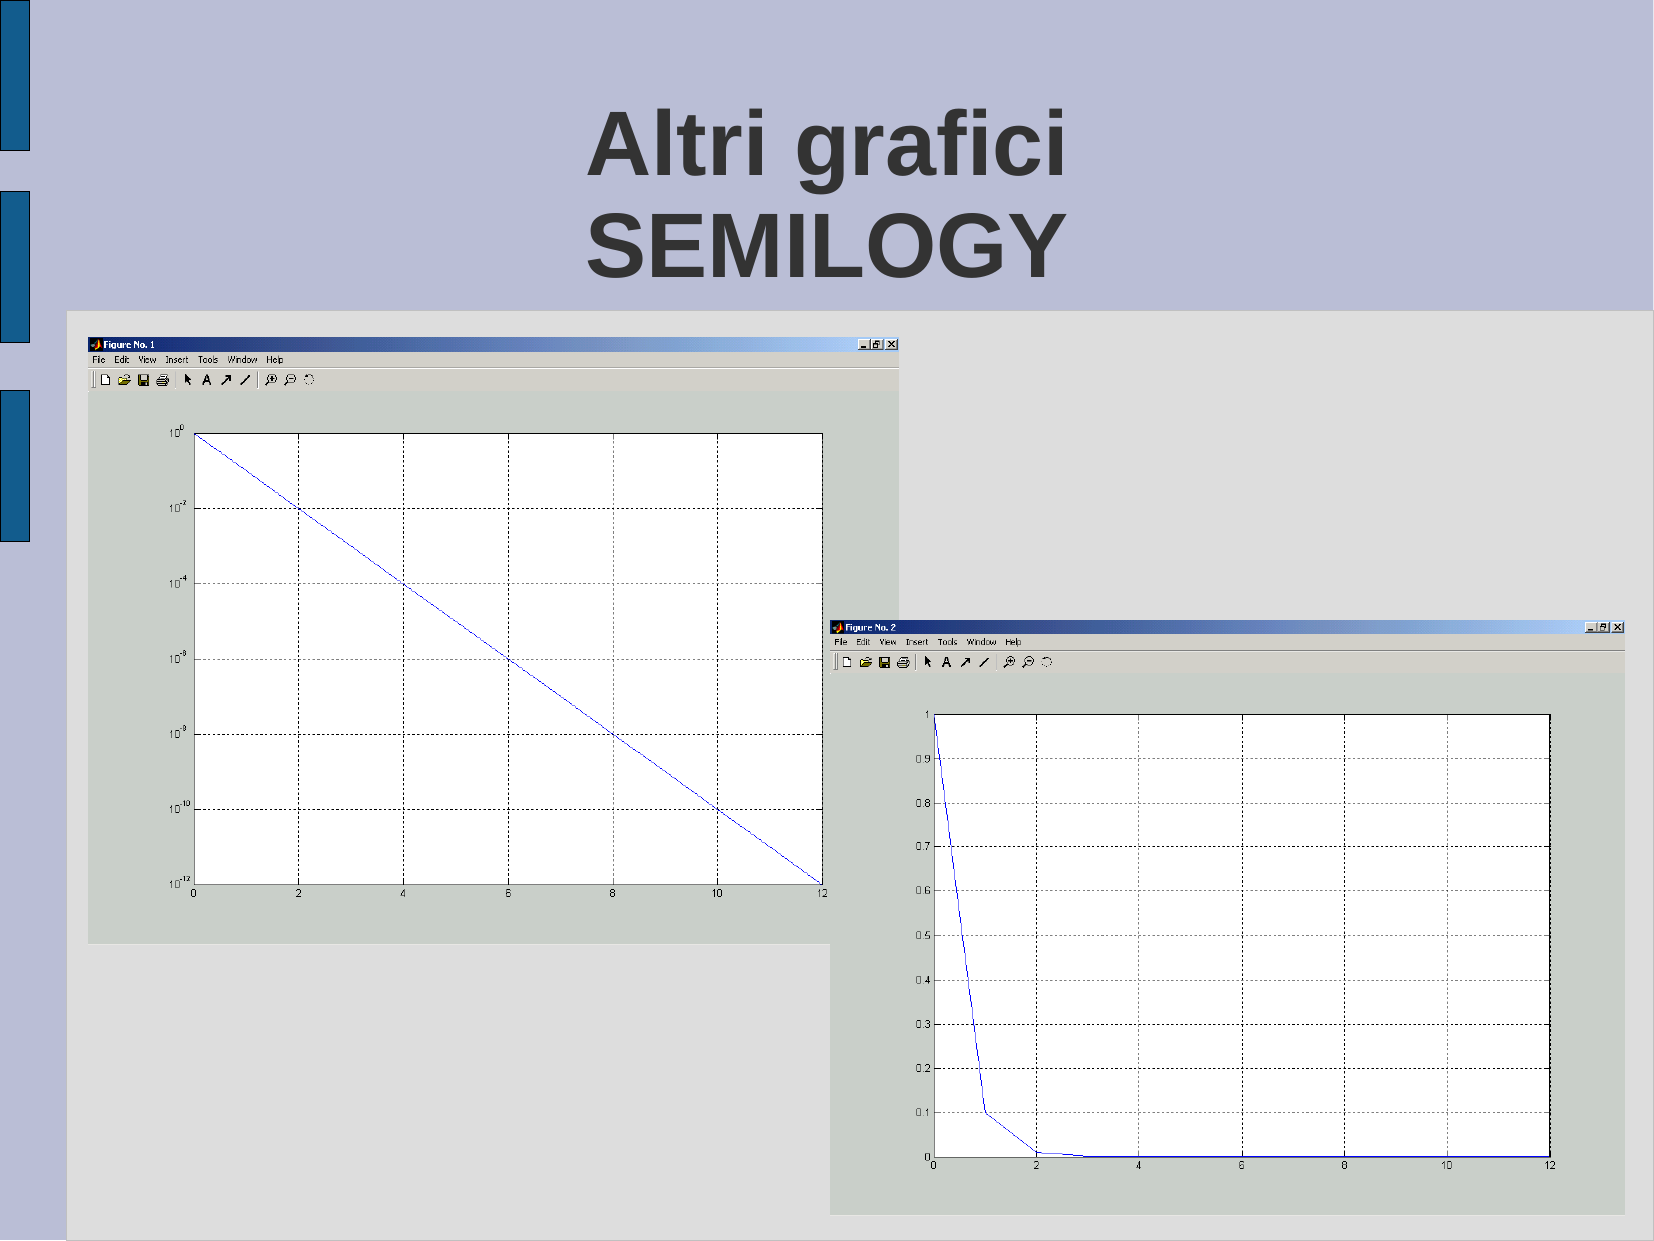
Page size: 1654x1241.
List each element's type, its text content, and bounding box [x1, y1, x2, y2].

title Altri grafici SEMILOGY [121, 91, 1534, 299]
picture [88, 337, 1625, 1216]
